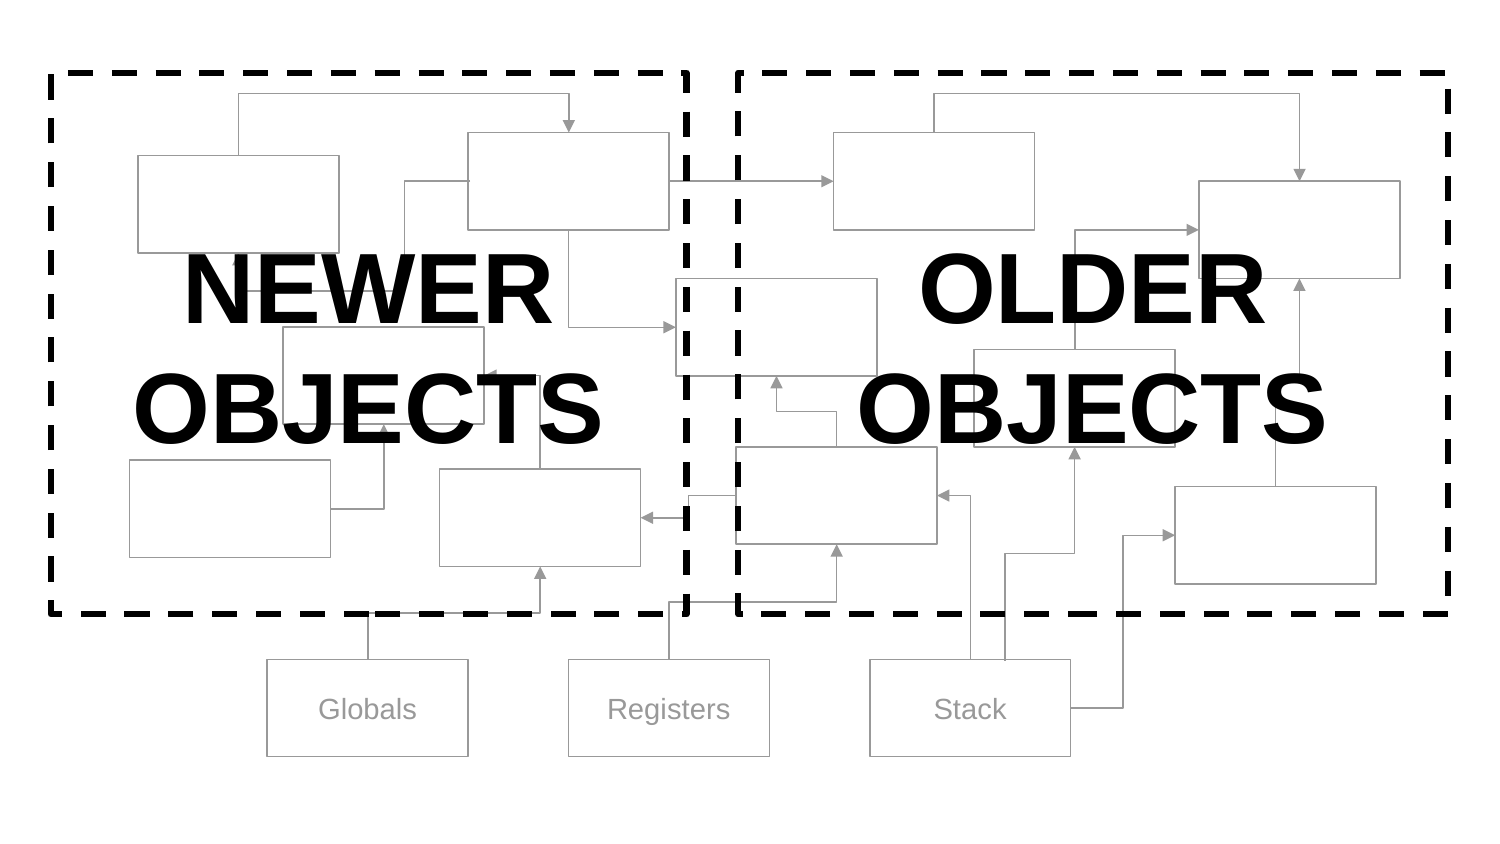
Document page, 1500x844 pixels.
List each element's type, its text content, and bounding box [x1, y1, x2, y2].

text_box [687, 278, 738, 376]
text_box Globals [267, 659, 469, 757]
text_box NEWER OBJECTS [50, 72, 687, 615]
text_box OLDER OBJECTS [738, 72, 1448, 615]
text_box Stack [869, 659, 1071, 757]
text_box Registers [568, 659, 770, 757]
